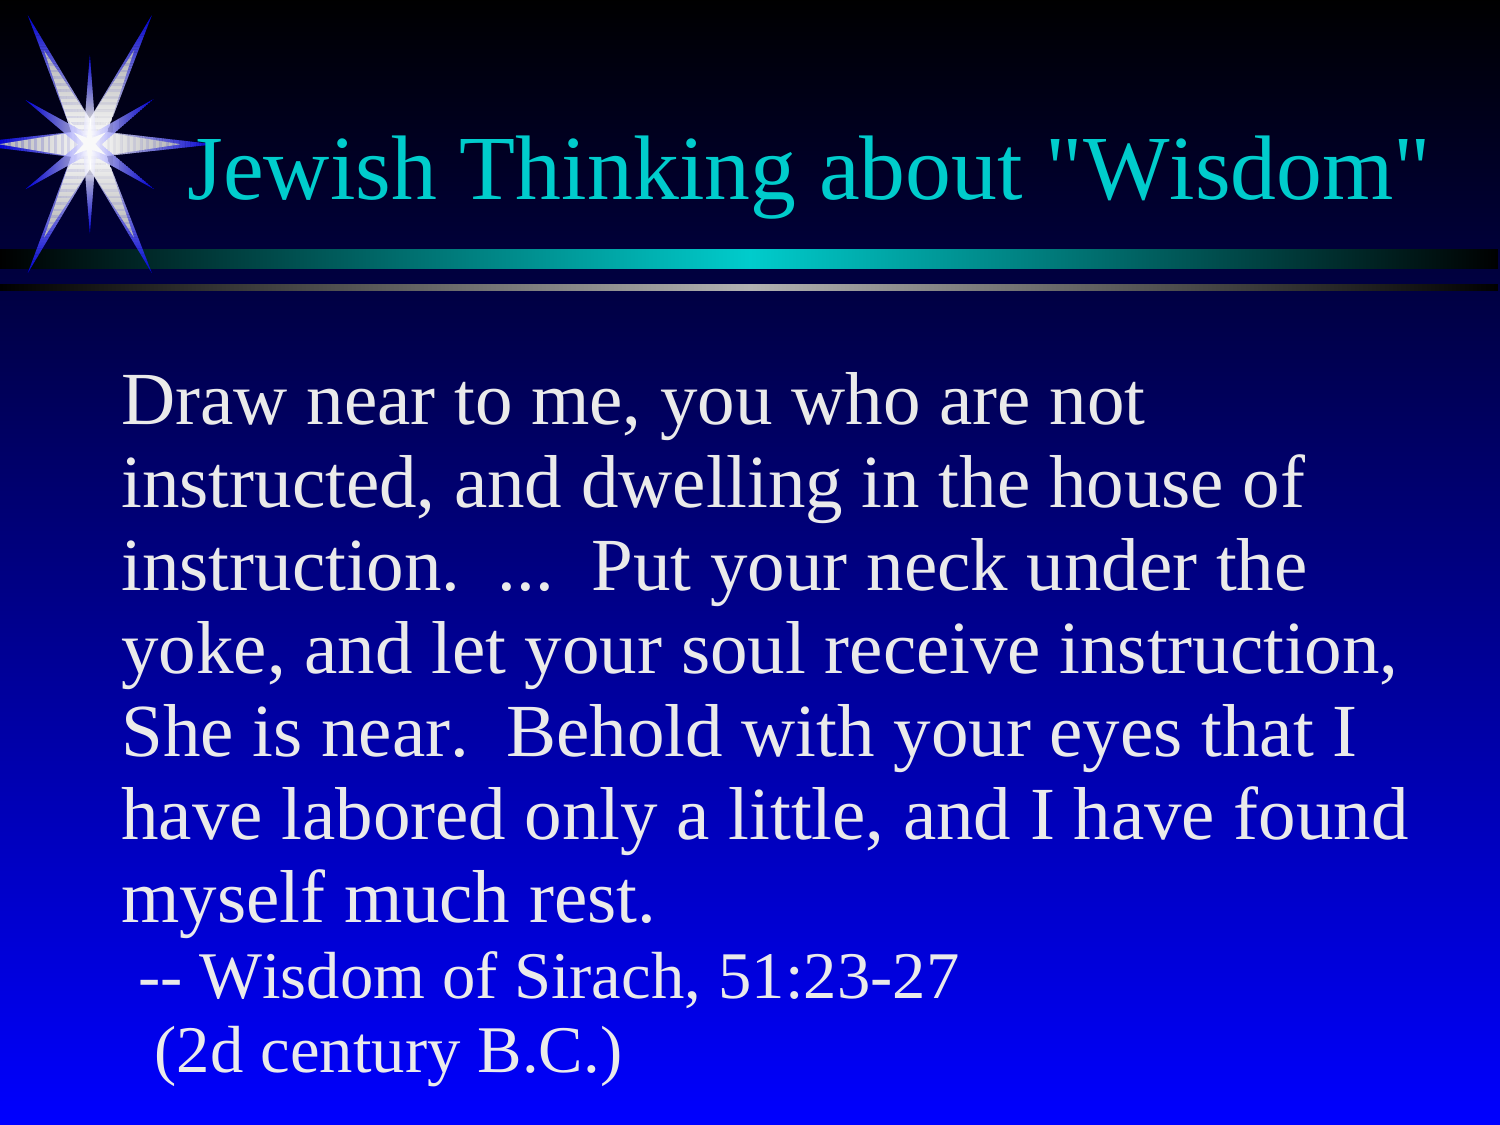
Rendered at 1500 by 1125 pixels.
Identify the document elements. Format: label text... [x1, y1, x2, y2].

text_box Draw near to me, you who are not instructed, and dwelling in the house of instruction. ... Put your neck under the yoke, and let your soul receive instruction, She is near. Behold with your eyes that I have labored only a little, and I have found myself much rest. -- Wisdom of Sirach, 51:23-27 (2d century B.C.) [106, 350, 1457, 1095]
title Jewish Thinking about "Wisdom" [187, 74, 1463, 263]
